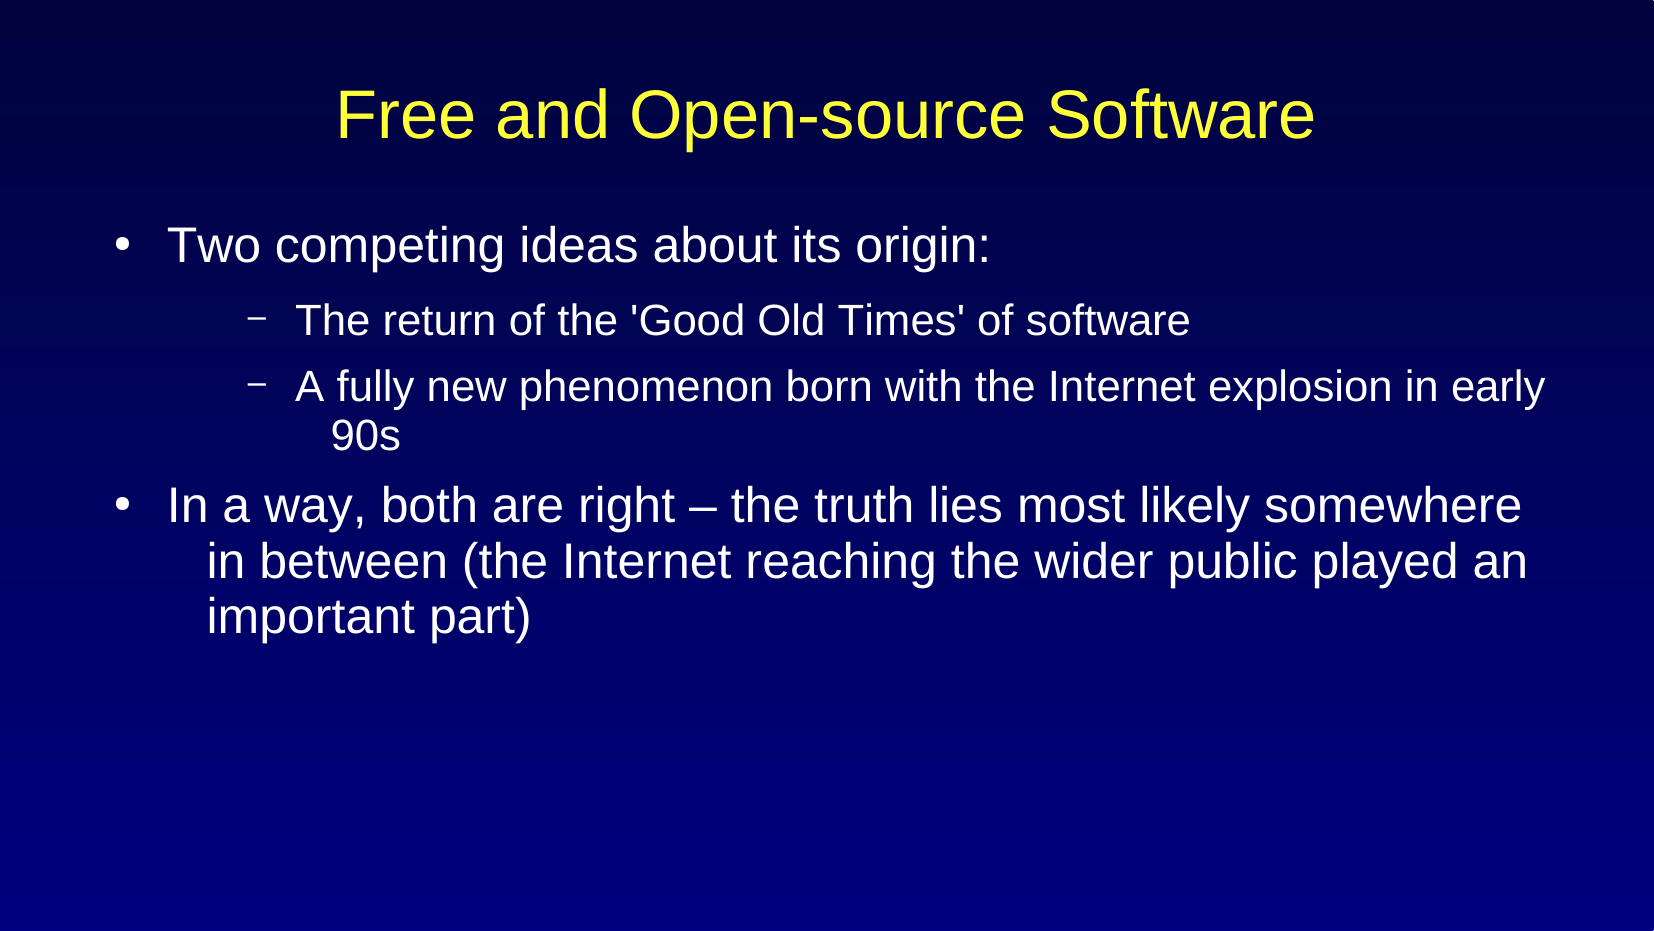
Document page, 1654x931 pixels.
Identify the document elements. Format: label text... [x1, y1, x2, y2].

title Free and Open-source Software [82, 37, 1571, 193]
list Two competing ideas about its origin: The return of the 'Good Old Times' of software A fully new phenomenon born with the Internet explosion in early 90s In a way, both are right – the truth lies most likely somewhere in between (the Internet reaching the wider public played an important part) [82, 217, 1571, 758]
